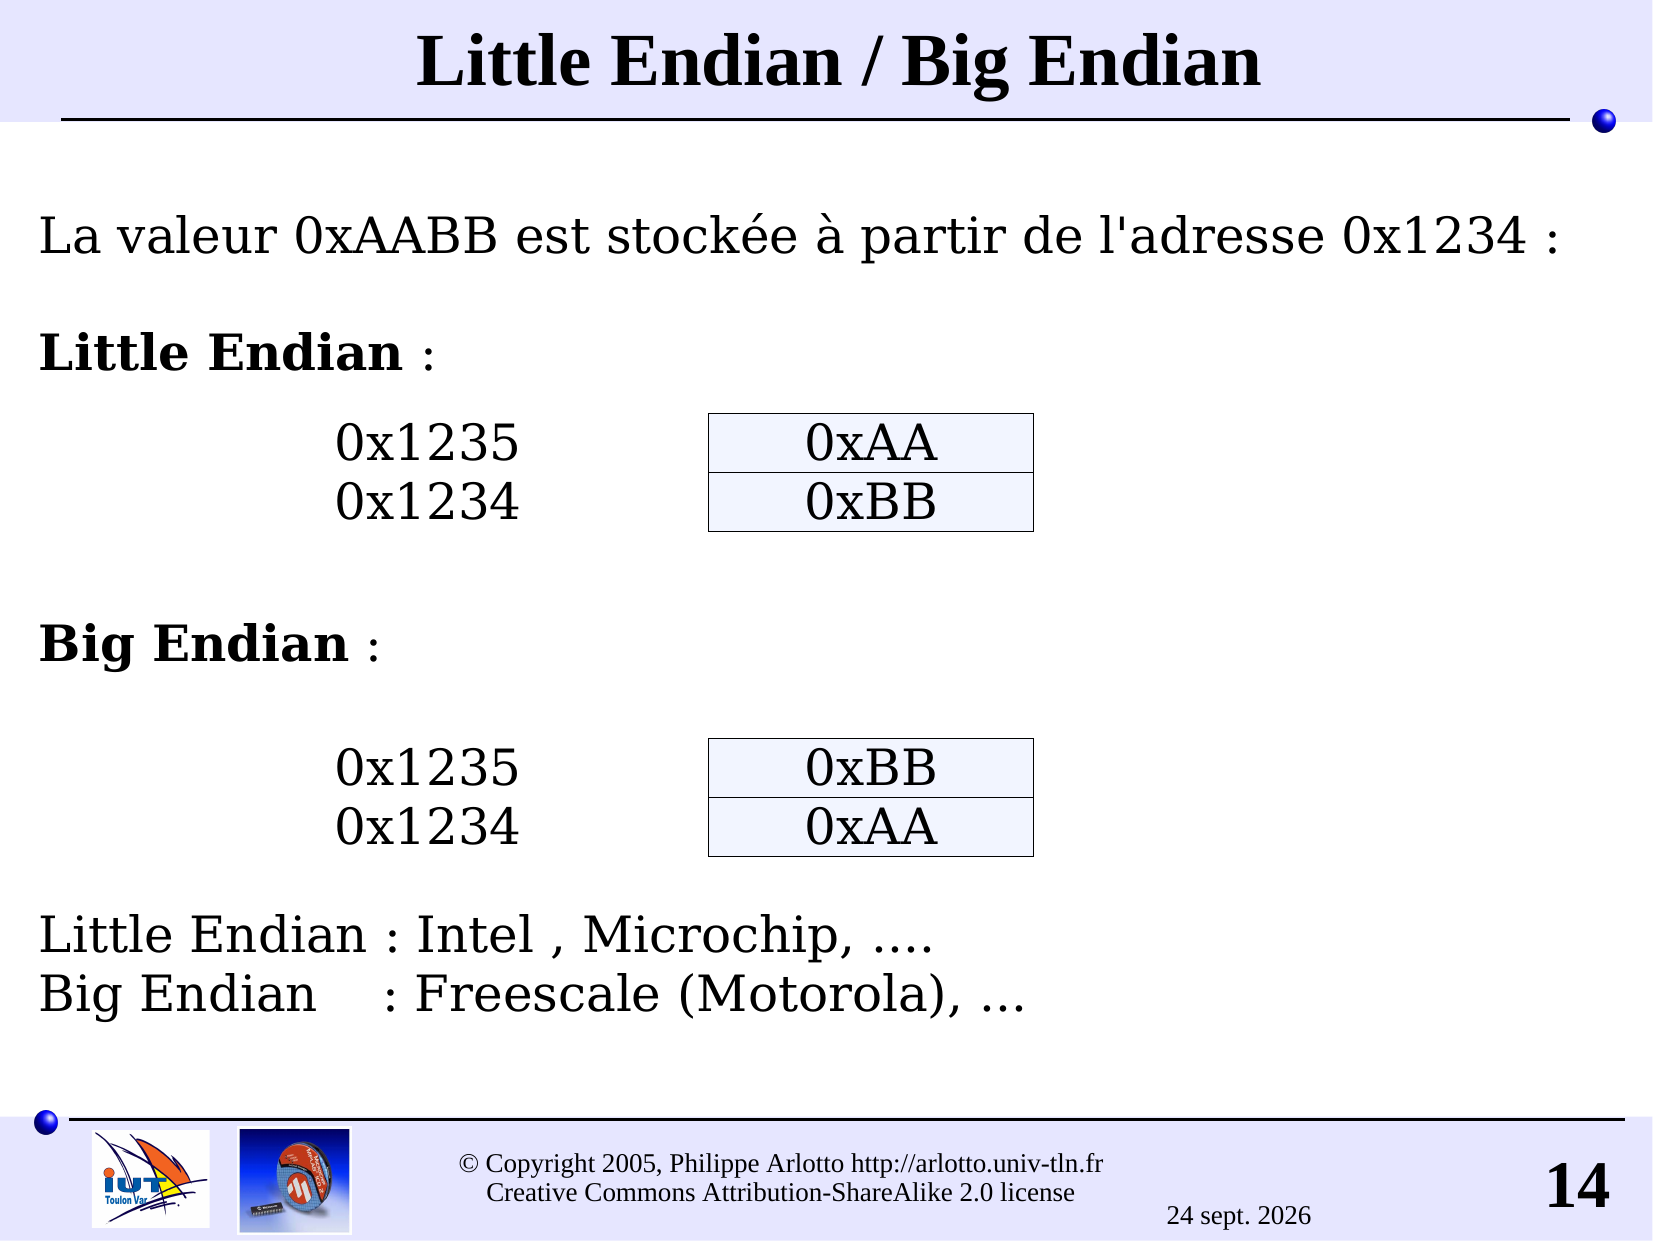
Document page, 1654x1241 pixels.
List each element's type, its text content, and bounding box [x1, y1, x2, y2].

text_box 0xAA [708, 797, 1034, 857]
text_box 0x1235 [265, 738, 591, 797]
text_box 0x1234 [265, 797, 591, 857]
text_box La valeur 0xAABB est stockée à partir de l'adresse 0x1234 : Little Endian : Big Endian : Little Endian : Intel , Microchip, .... Big Endian : Freescale (Motorola), ... [38, 206, 1563, 1082]
title Little Endian / Big Endian [95, 11, 1585, 110]
picture [237, 1126, 352, 1235]
text_box 0xBB [708, 738, 1034, 797]
